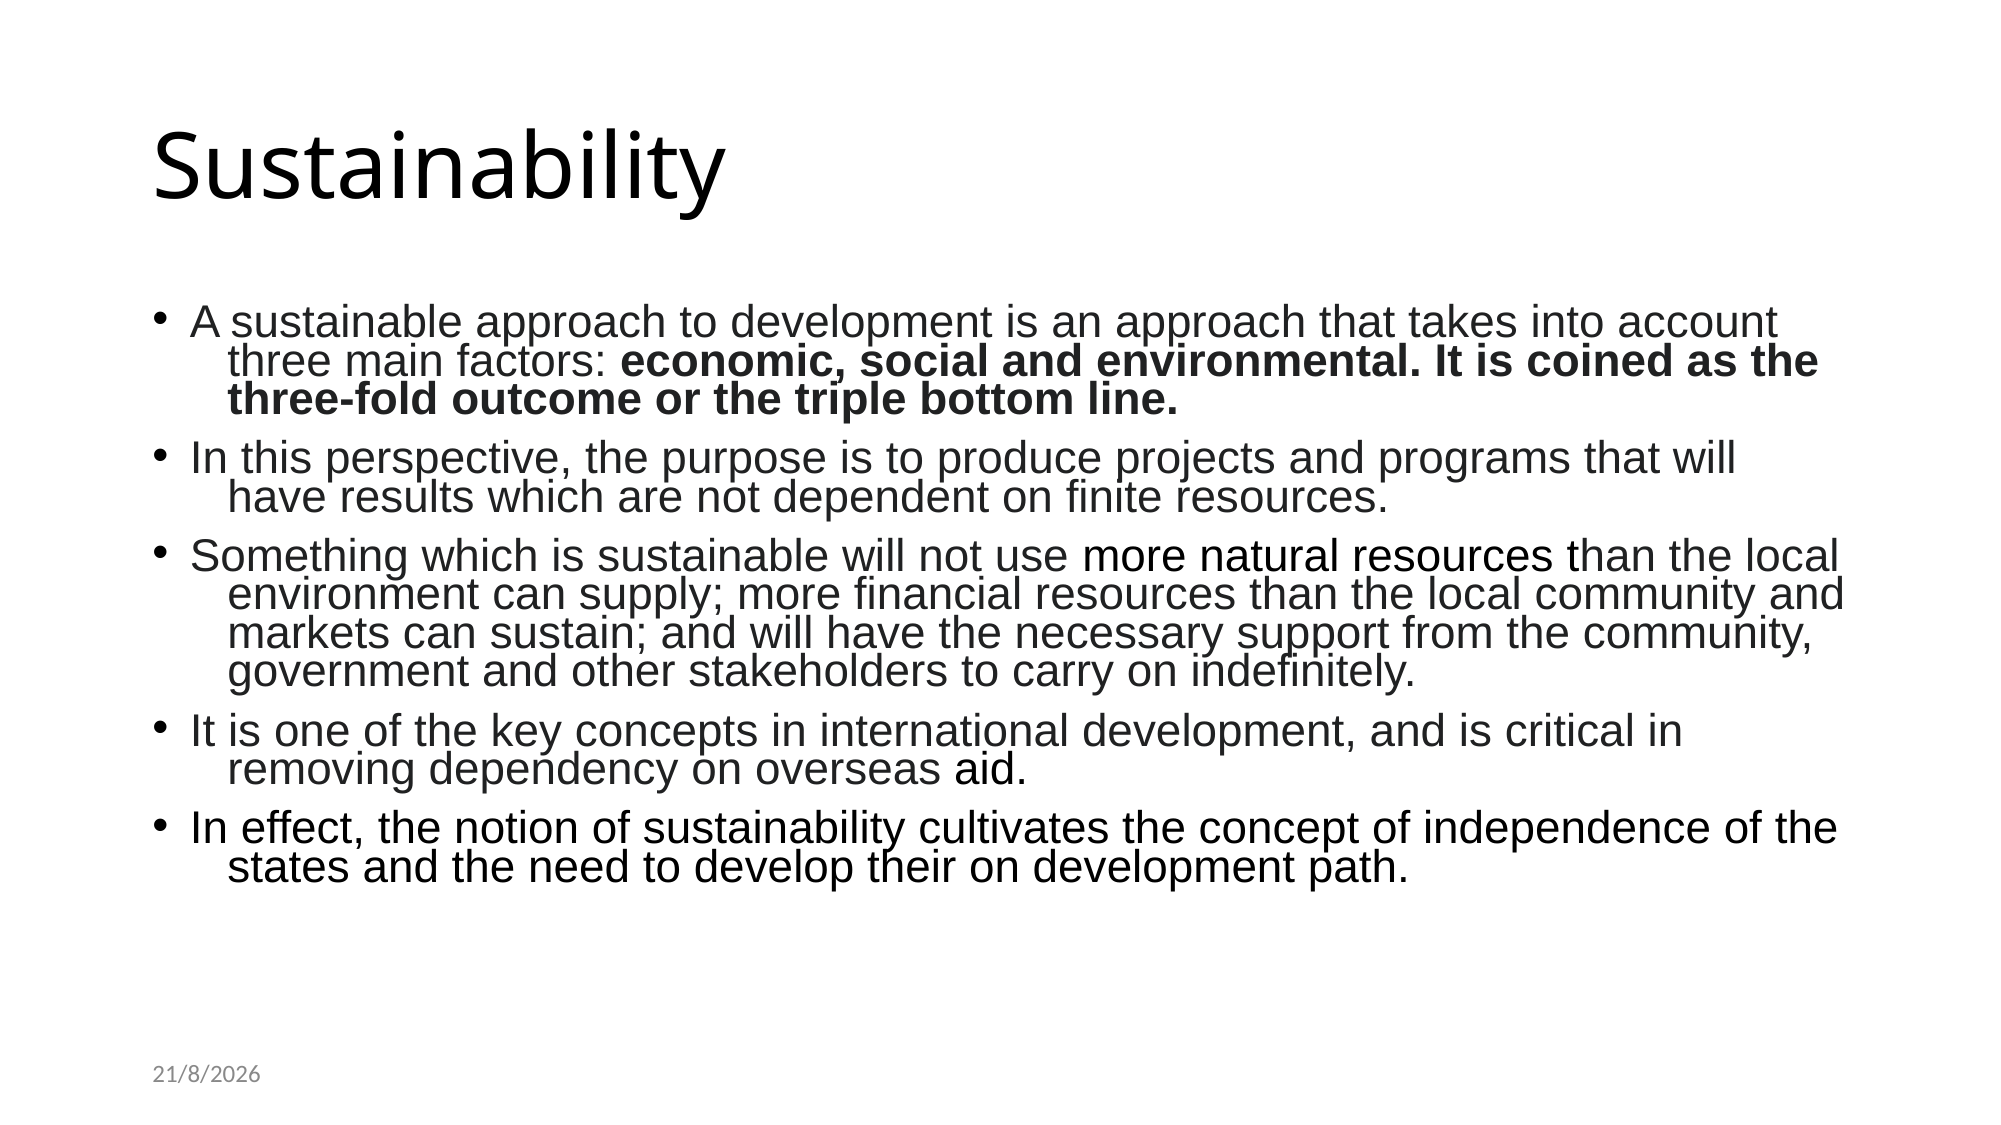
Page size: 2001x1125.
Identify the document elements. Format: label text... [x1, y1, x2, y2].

title Sustainability [137, 59, 1863, 278]
text_box 15/3/2022 [137, 1042, 588, 1103]
list A sustainable approach to development is an approach that takes into account three main factors: economic, social and environmental. It is coined as the three-fold outcome or the triple bottom line. In this perspective, the purpose is to produce projects and programs that will have results which are not dependent on finite resources. Something which is sustainable will not use more natural resources than the local environment can supply; more financial resources than the local community and markets can sustain; and will have the necessary support from the community, government and other stakeholders to carry on indefinitely. It is one of the key concepts in international development, and is critical in removing dependency on overseas aid. In effect, the notion of sustainability cultivates the concept of independence of the states and the need to develop their on development path. [137, 299, 1863, 1014]
